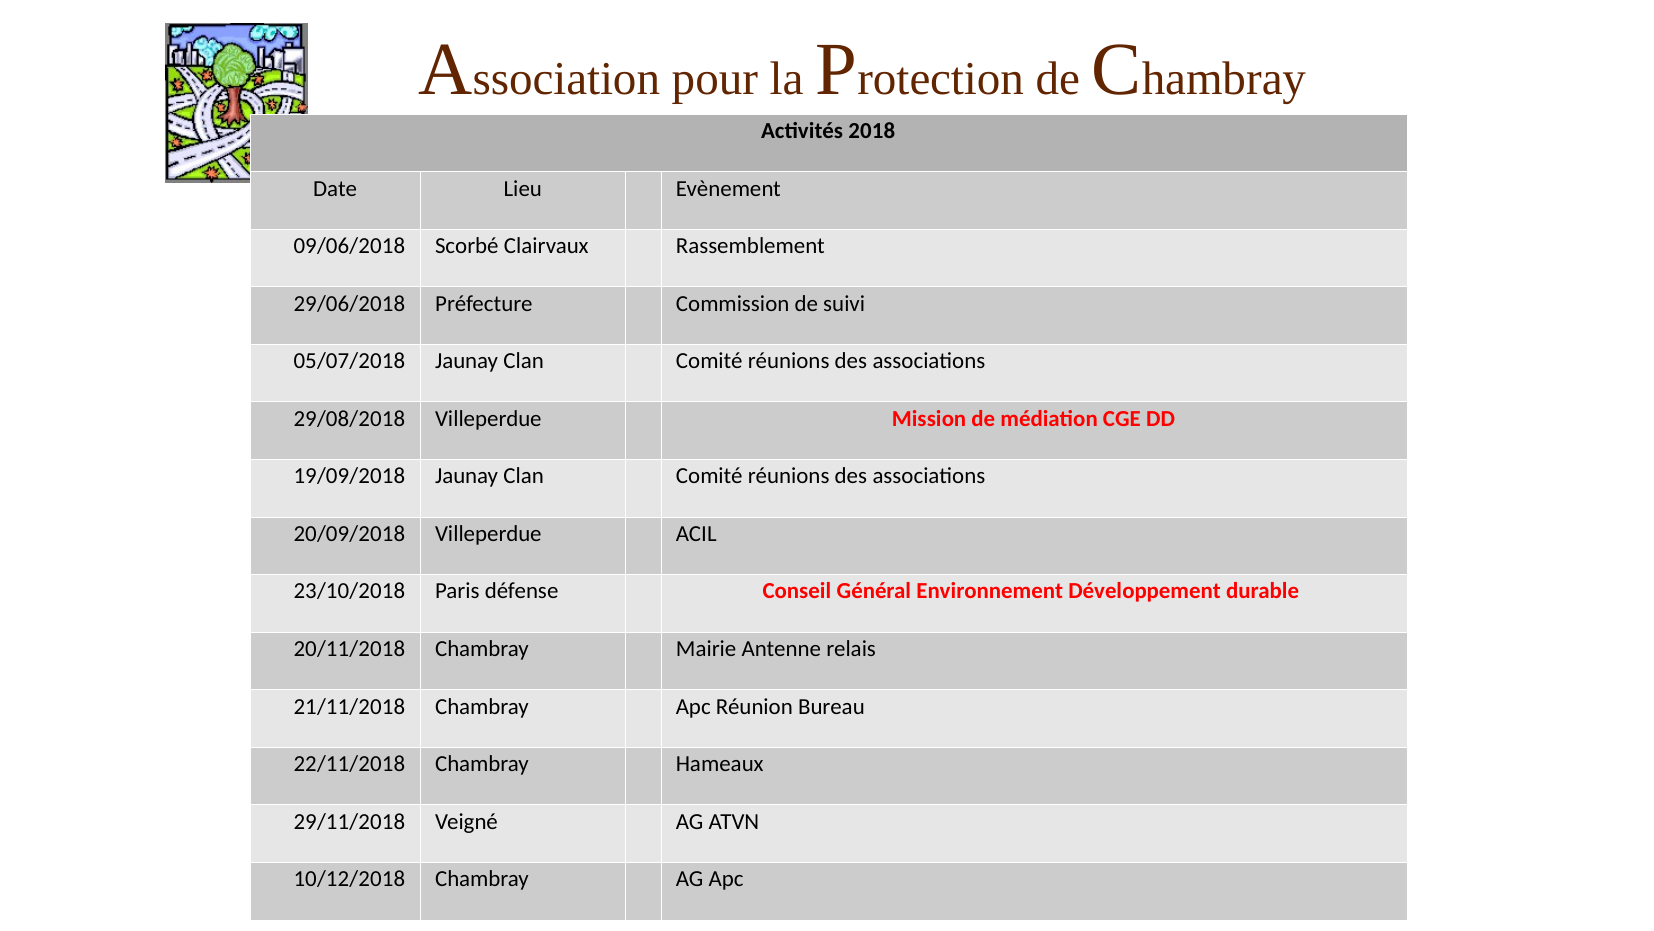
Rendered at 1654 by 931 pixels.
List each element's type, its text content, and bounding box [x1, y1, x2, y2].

table_cell Chambray [421, 863, 625, 920]
table_cell 20/09/2018 [251, 518, 420, 574]
table_cell 05/07/2018 [251, 345, 420, 401]
table_cell Date [251, 172, 420, 229]
table_cell Commission de suivi [662, 287, 1407, 344]
table_cell 20/11/2018 [251, 633, 420, 689]
table_cell [626, 690, 661, 747]
table_cell Hameaux [662, 748, 1407, 804]
table_cell 23/10/2018 [251, 575, 420, 632]
table_cell 19/09/2018 [251, 460, 420, 517]
table_cell AG Apc [662, 863, 1407, 920]
table_cell [626, 863, 661, 920]
table_cell [626, 748, 661, 804]
table_cell 29/06/2018 [251, 287, 420, 344]
table_cell Jaunay Clan [421, 460, 625, 517]
table_cell Mission de médiation CGE DD [662, 402, 1407, 459]
table_cell [626, 575, 661, 632]
table_cell Chambray [421, 633, 625, 689]
table_cell Evènement [662, 172, 1407, 229]
table_cell Chambray [421, 690, 625, 747]
table_cell 09/06/2018 [251, 230, 420, 286]
table_cell 29/11/2018 [251, 805, 420, 862]
table_cell Villeperdue [421, 518, 625, 574]
table_cell Apc Réunion Bureau [662, 690, 1407, 747]
table_cell Mairie Antenne relais [662, 633, 1407, 689]
table_cell [626, 230, 661, 286]
table_cell Villeperdue [421, 402, 625, 459]
table_cell [626, 805, 661, 862]
table_cell [626, 460, 661, 517]
picture [165, 23, 308, 183]
table_header Activités 2018 [251, 115, 1407, 171]
table_cell Rassemblement [662, 230, 1407, 286]
table_cell [626, 345, 661, 401]
table_cell 29/08/2018 [251, 402, 420, 459]
table_cell 22/11/2018 [251, 748, 420, 804]
table_cell Préfecture [421, 287, 625, 344]
table_cell Scorbé Clairvaux [421, 230, 625, 286]
table_cell [626, 172, 661, 229]
table_cell 21/11/2018 [251, 690, 420, 747]
table_cell ACIL [662, 518, 1407, 574]
table_cell AG ATVN [662, 805, 1407, 862]
table_cell 10/12/2018 [251, 863, 420, 920]
table_cell [626, 518, 661, 574]
table_cell Lieu [421, 172, 625, 229]
table_cell Conseil Général Environnement Développement durable [662, 575, 1407, 632]
table_cell [626, 287, 661, 344]
table_cell [626, 402, 661, 459]
table_cell Jaunay Clan [421, 345, 625, 401]
table_cell [626, 633, 661, 689]
table_cell Comité réunions des associations [662, 460, 1407, 517]
table_cell Comité réunions des associations [662, 345, 1407, 401]
text_box Association pour la Protection de Chambray [403, 20, 1428, 119]
table_cell Paris défense [421, 575, 625, 632]
table_cell Chambray [421, 748, 625, 804]
table_cell Veigné [421, 805, 625, 862]
